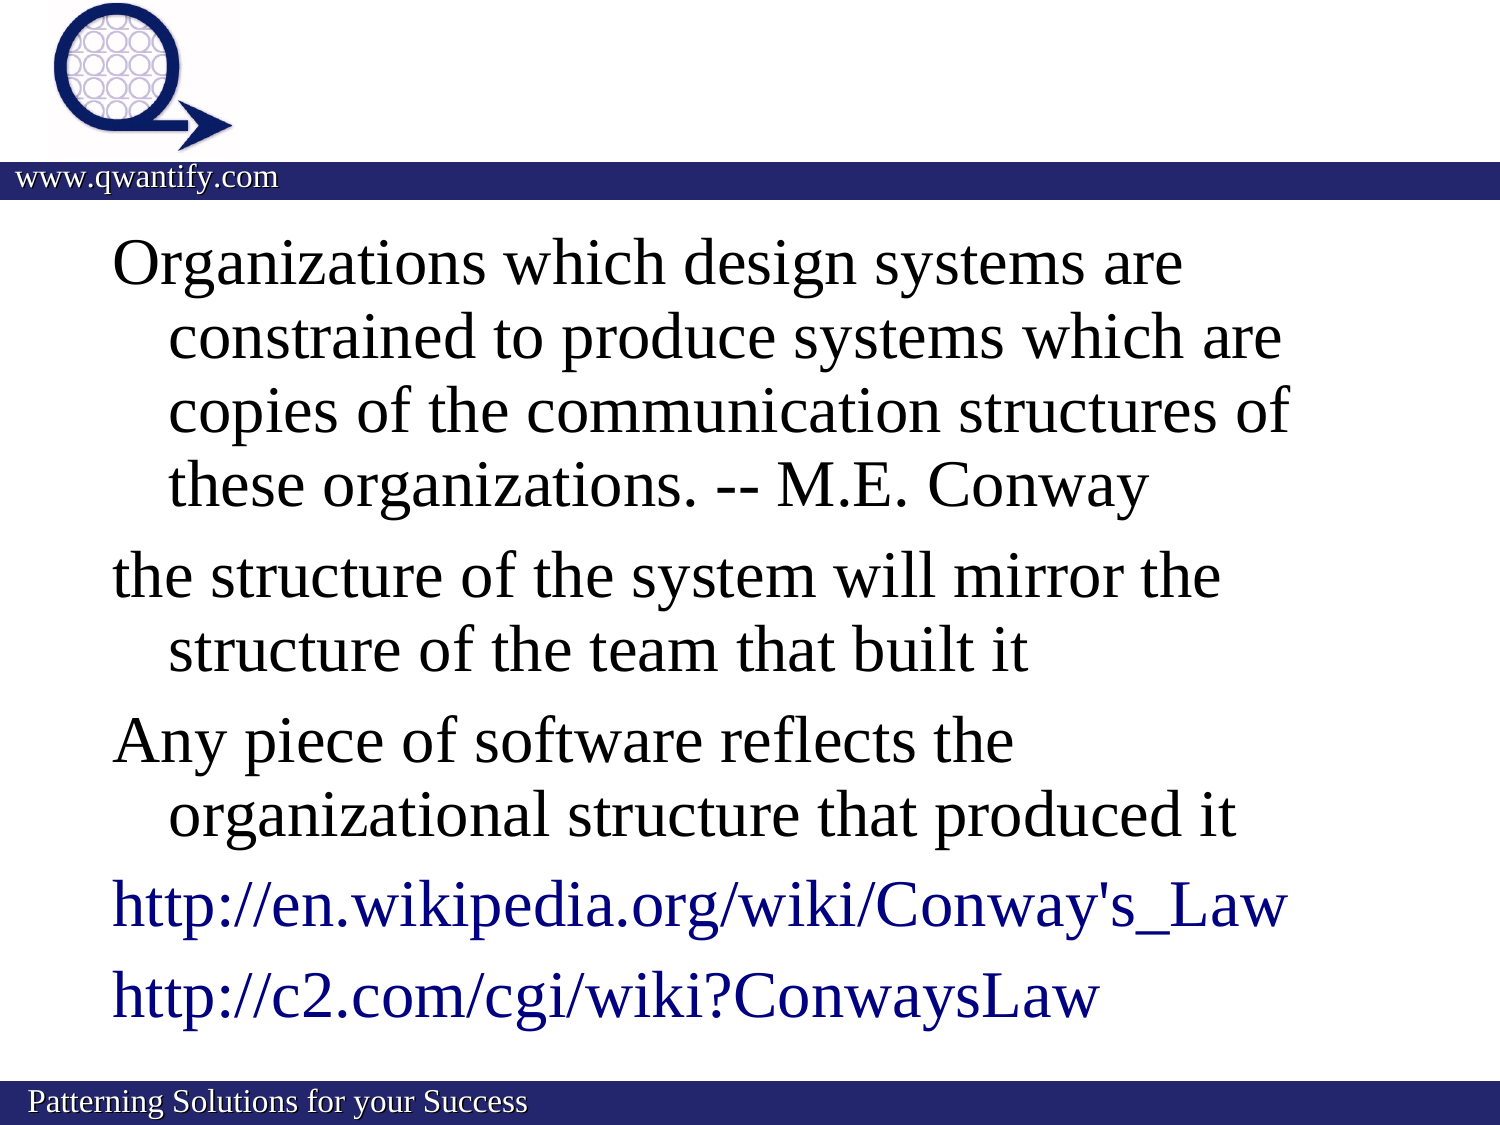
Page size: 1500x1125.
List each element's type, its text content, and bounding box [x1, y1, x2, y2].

picture [0, 1081, 1500, 1125]
picture [50, 0, 238, 157]
picture [0, 162, 1500, 200]
list Organizations which design systems are constrained to produce systems which are copies of the communication structures of these organizations. -- M.E. Conway the structure of the system will mirror the structure of the team that built it Any piece of software reflects the organizational structure that produced it http://en.wikipedia.org/wiki/Conway's_Law http://c2.com/cgi/wiki?ConwaysLaw [112, 224, 1388, 1123]
